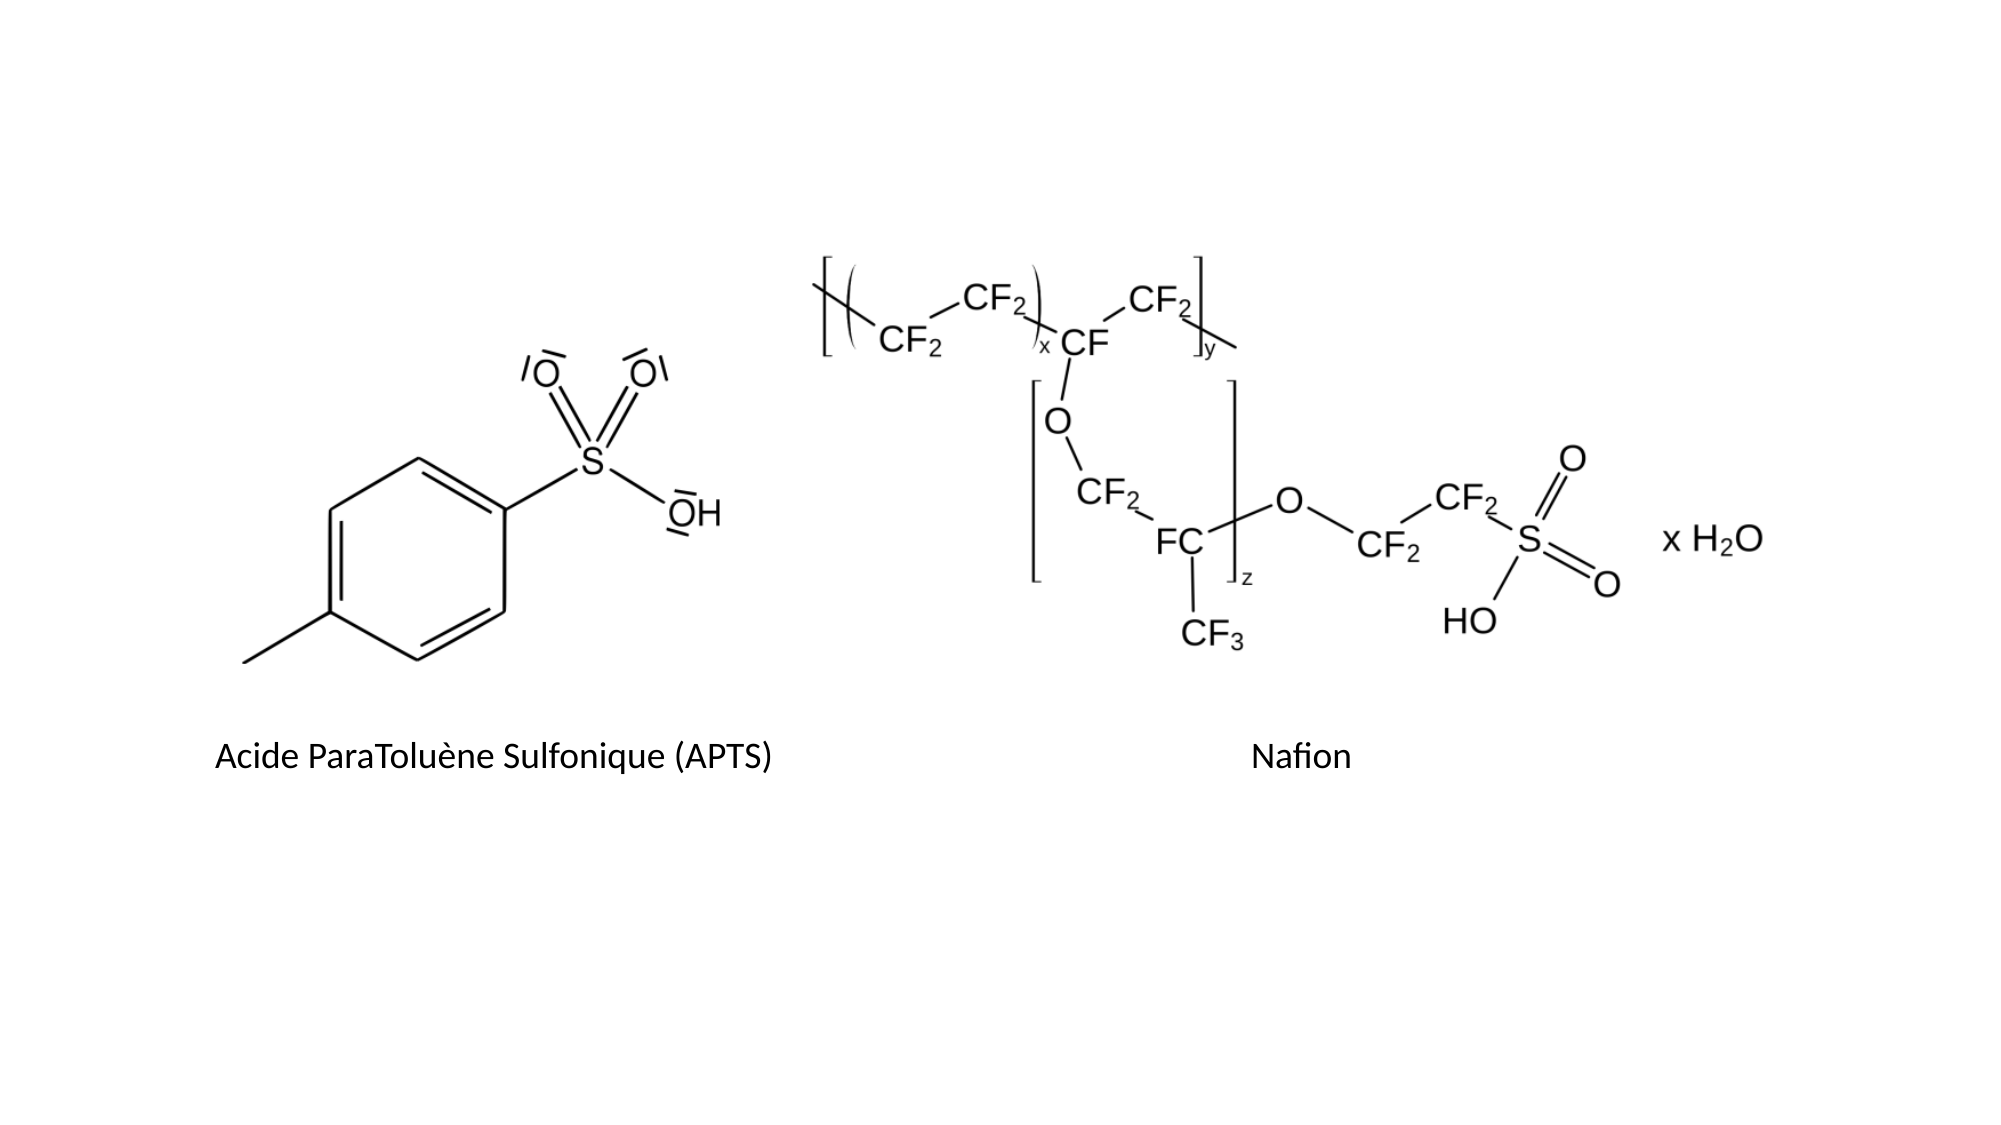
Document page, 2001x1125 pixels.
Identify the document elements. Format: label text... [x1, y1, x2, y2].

picture [137, 226, 1863, 690]
text_box Acide ParaToluène Sulfonique (APTS) [200, 723, 857, 785]
text_box Nafion [1235, 723, 1893, 785]
